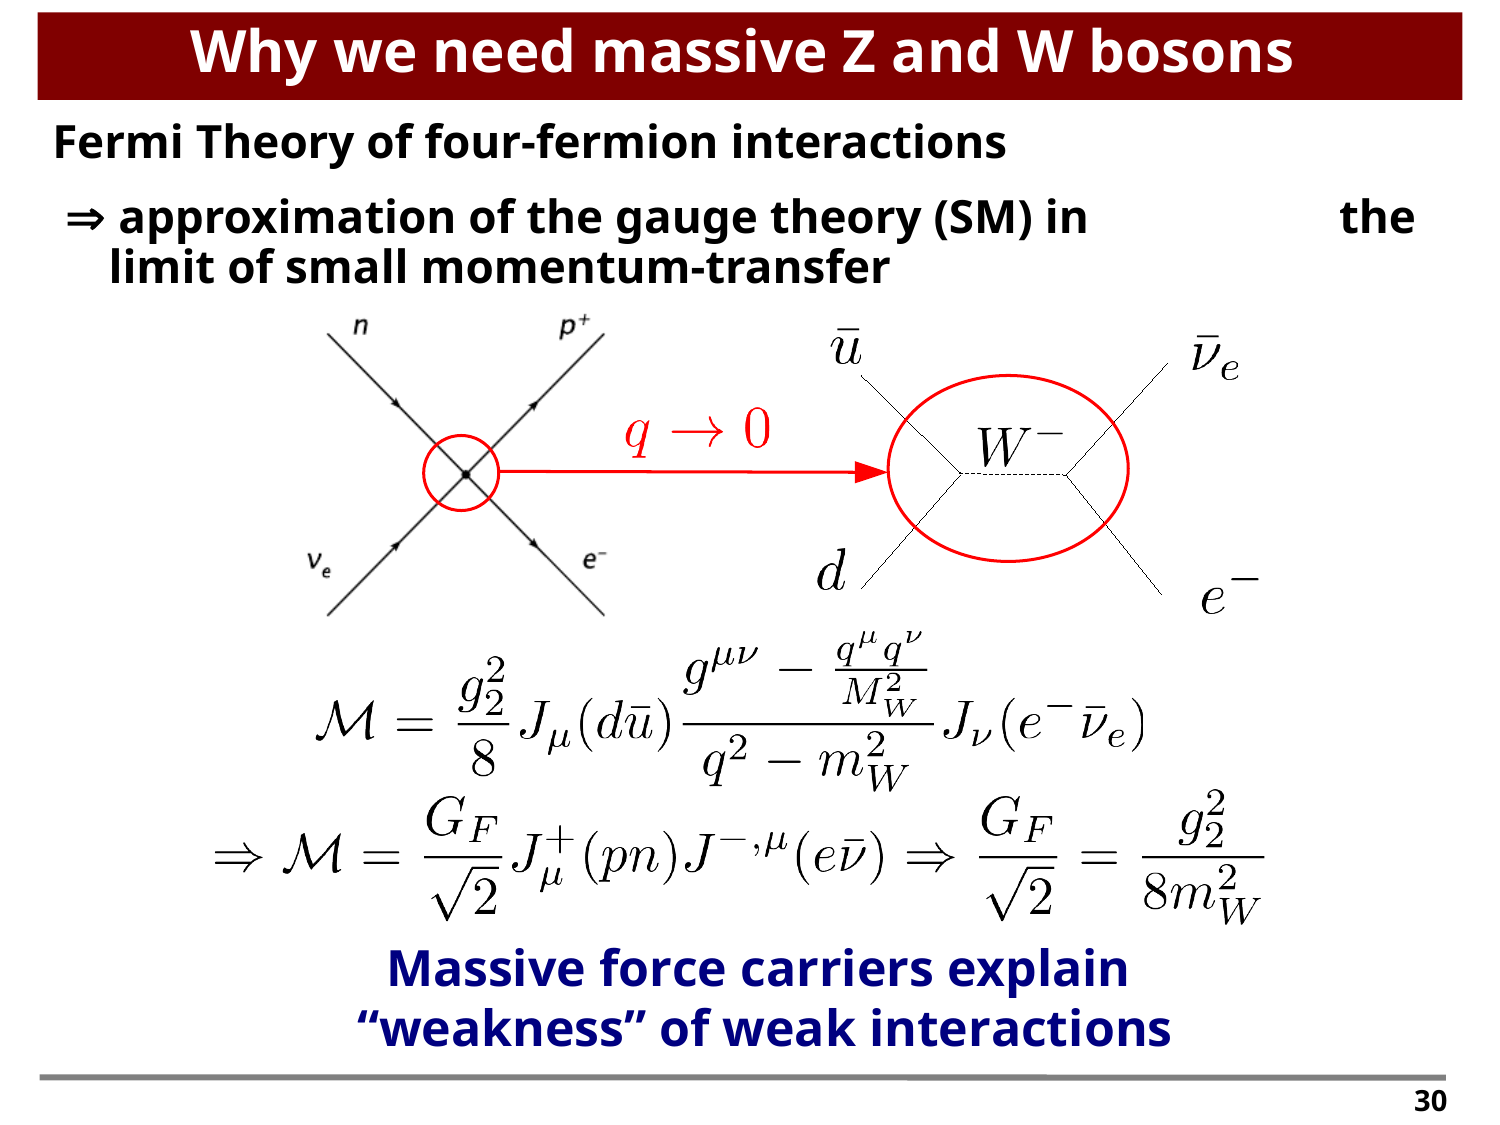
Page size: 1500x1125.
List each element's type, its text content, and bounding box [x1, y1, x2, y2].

picture [817, 548, 846, 590]
text_box Massive force carriers explain “weakness” of weak interactions [30, 929, 1500, 1065]
picture [1192, 335, 1239, 380]
list Fermi Theory of four-fermion interactions Þ approximation of the gauge theory (SM) in the limit of small momentum-transfer [37, 111, 1444, 855]
picture [977, 427, 1063, 467]
picture [426, 438, 497, 508]
title Why we need massive Z and W bosons [30, 12, 1456, 96]
picture [1201, 578, 1259, 614]
picture [214, 631, 1265, 925]
picture [830, 328, 861, 364]
picture [282, 296, 770, 629]
